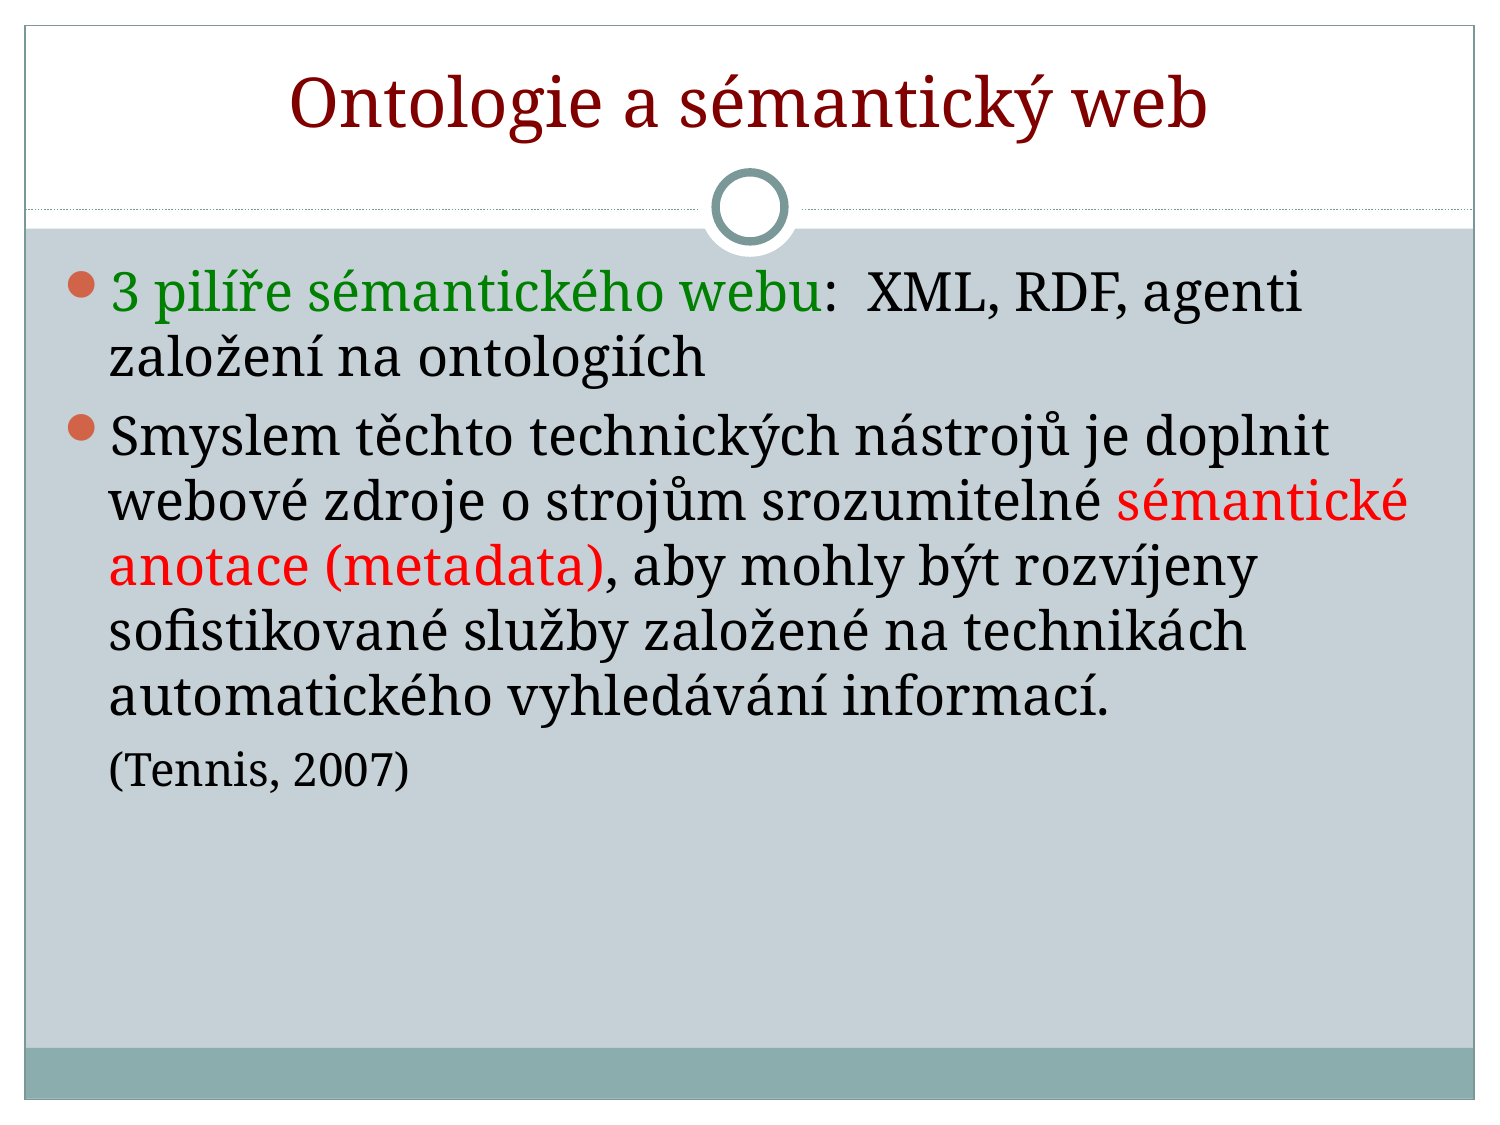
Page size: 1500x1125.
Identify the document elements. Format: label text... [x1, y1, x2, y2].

title Ontologie a sémantický web [49, 37, 1450, 163]
list 3 pilíře sémantického webu: XML, RDF, agenti založení na ontologiích Smyslem těchto technických nástrojů je doplnit webové zdroje o strojům srozumitelné sémantické anotace (metadata), aby mohly být rozvíjeny sofistikované služby založené na technikách automatického vyhledávání informací. (Tennis, 2007) [49, 249, 1450, 1006]
